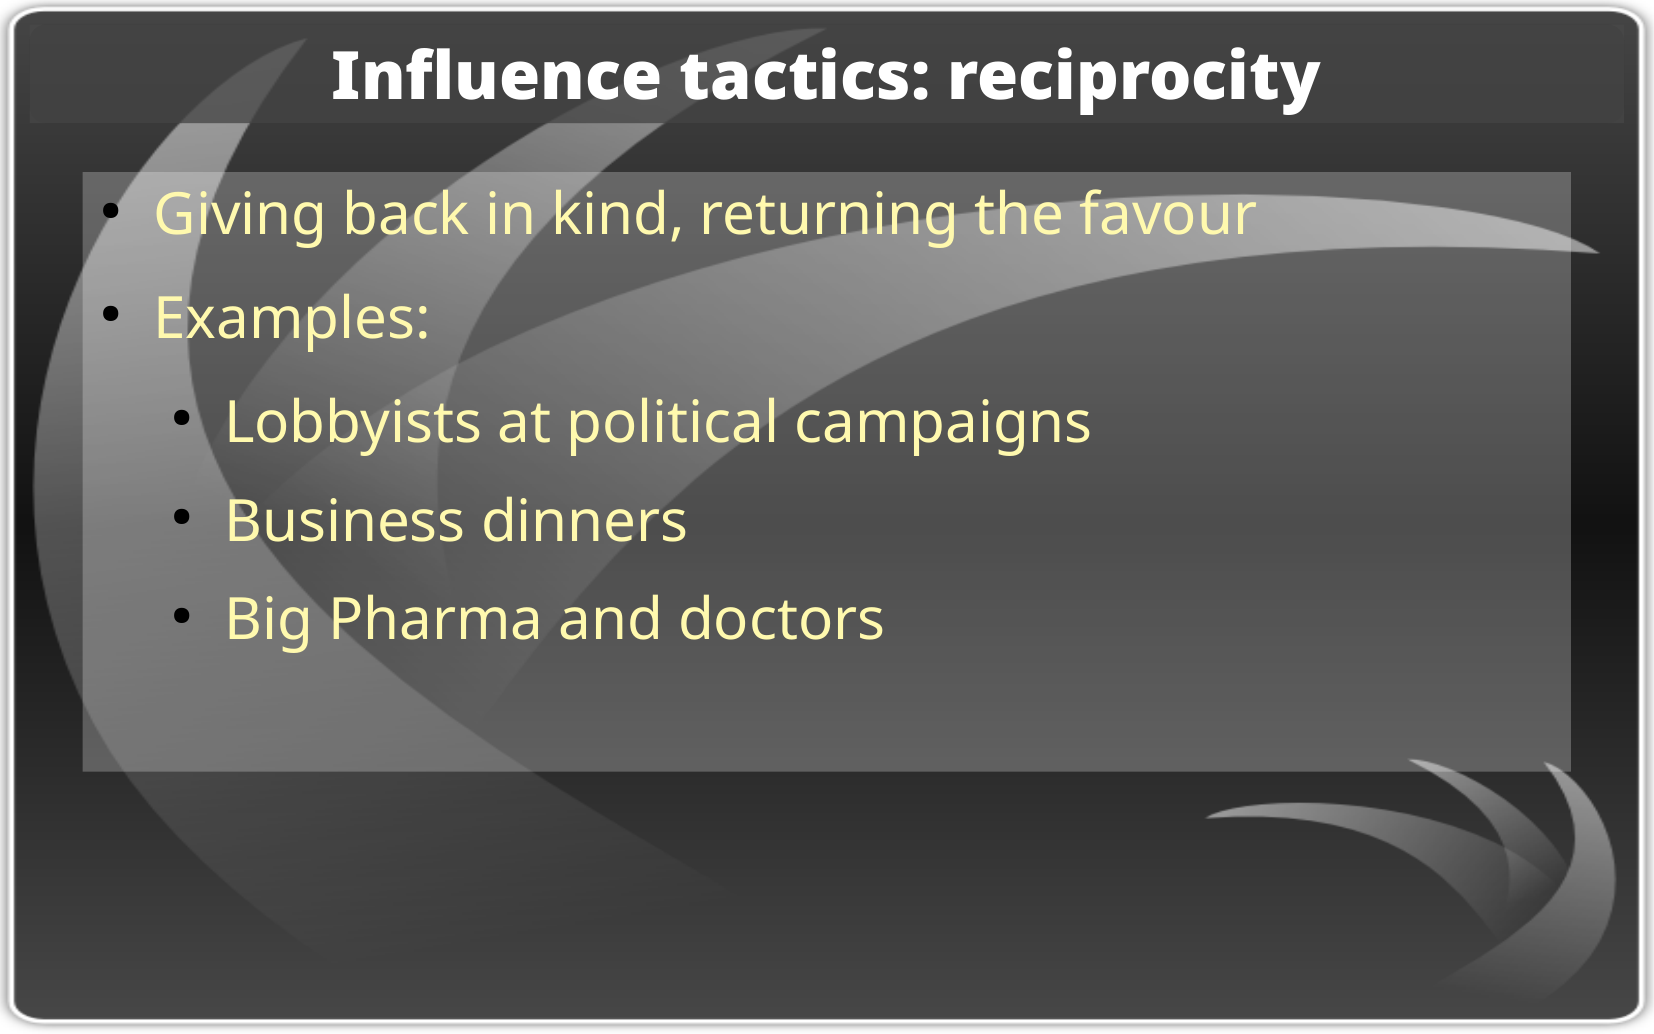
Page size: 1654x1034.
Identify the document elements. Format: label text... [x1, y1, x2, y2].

picture [0, 0, 1654, 1034]
list Giving back in kind, returning the favour Examples: Lobbyists at political campaigns Business dinners Big Pharma and doctors [82, 172, 1571, 772]
title Influence tactics: reciprocity [29, 24, 1625, 124]
